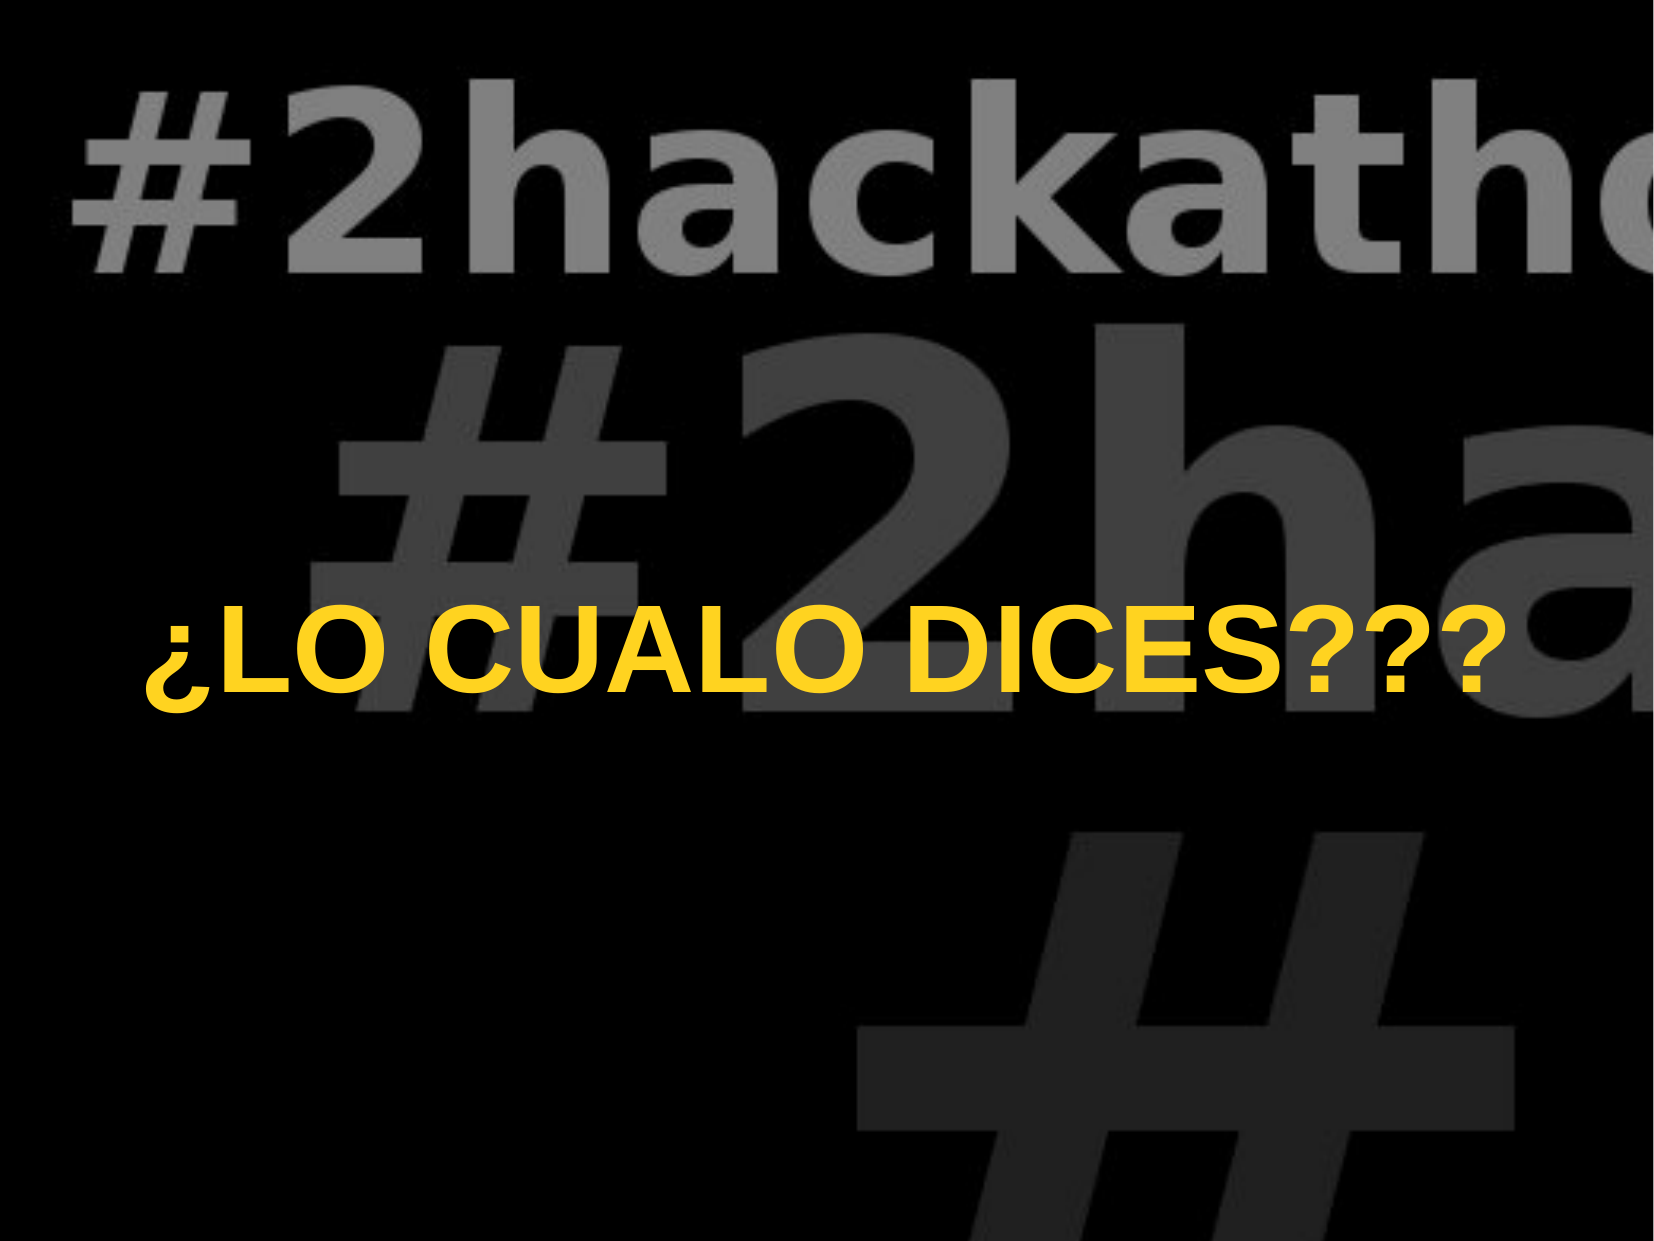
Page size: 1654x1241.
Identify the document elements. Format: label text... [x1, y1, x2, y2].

picture [0, 0, 1654, 1241]
subtitle ¿LO CUALO DICES??? [82, 56, 1571, 1102]
